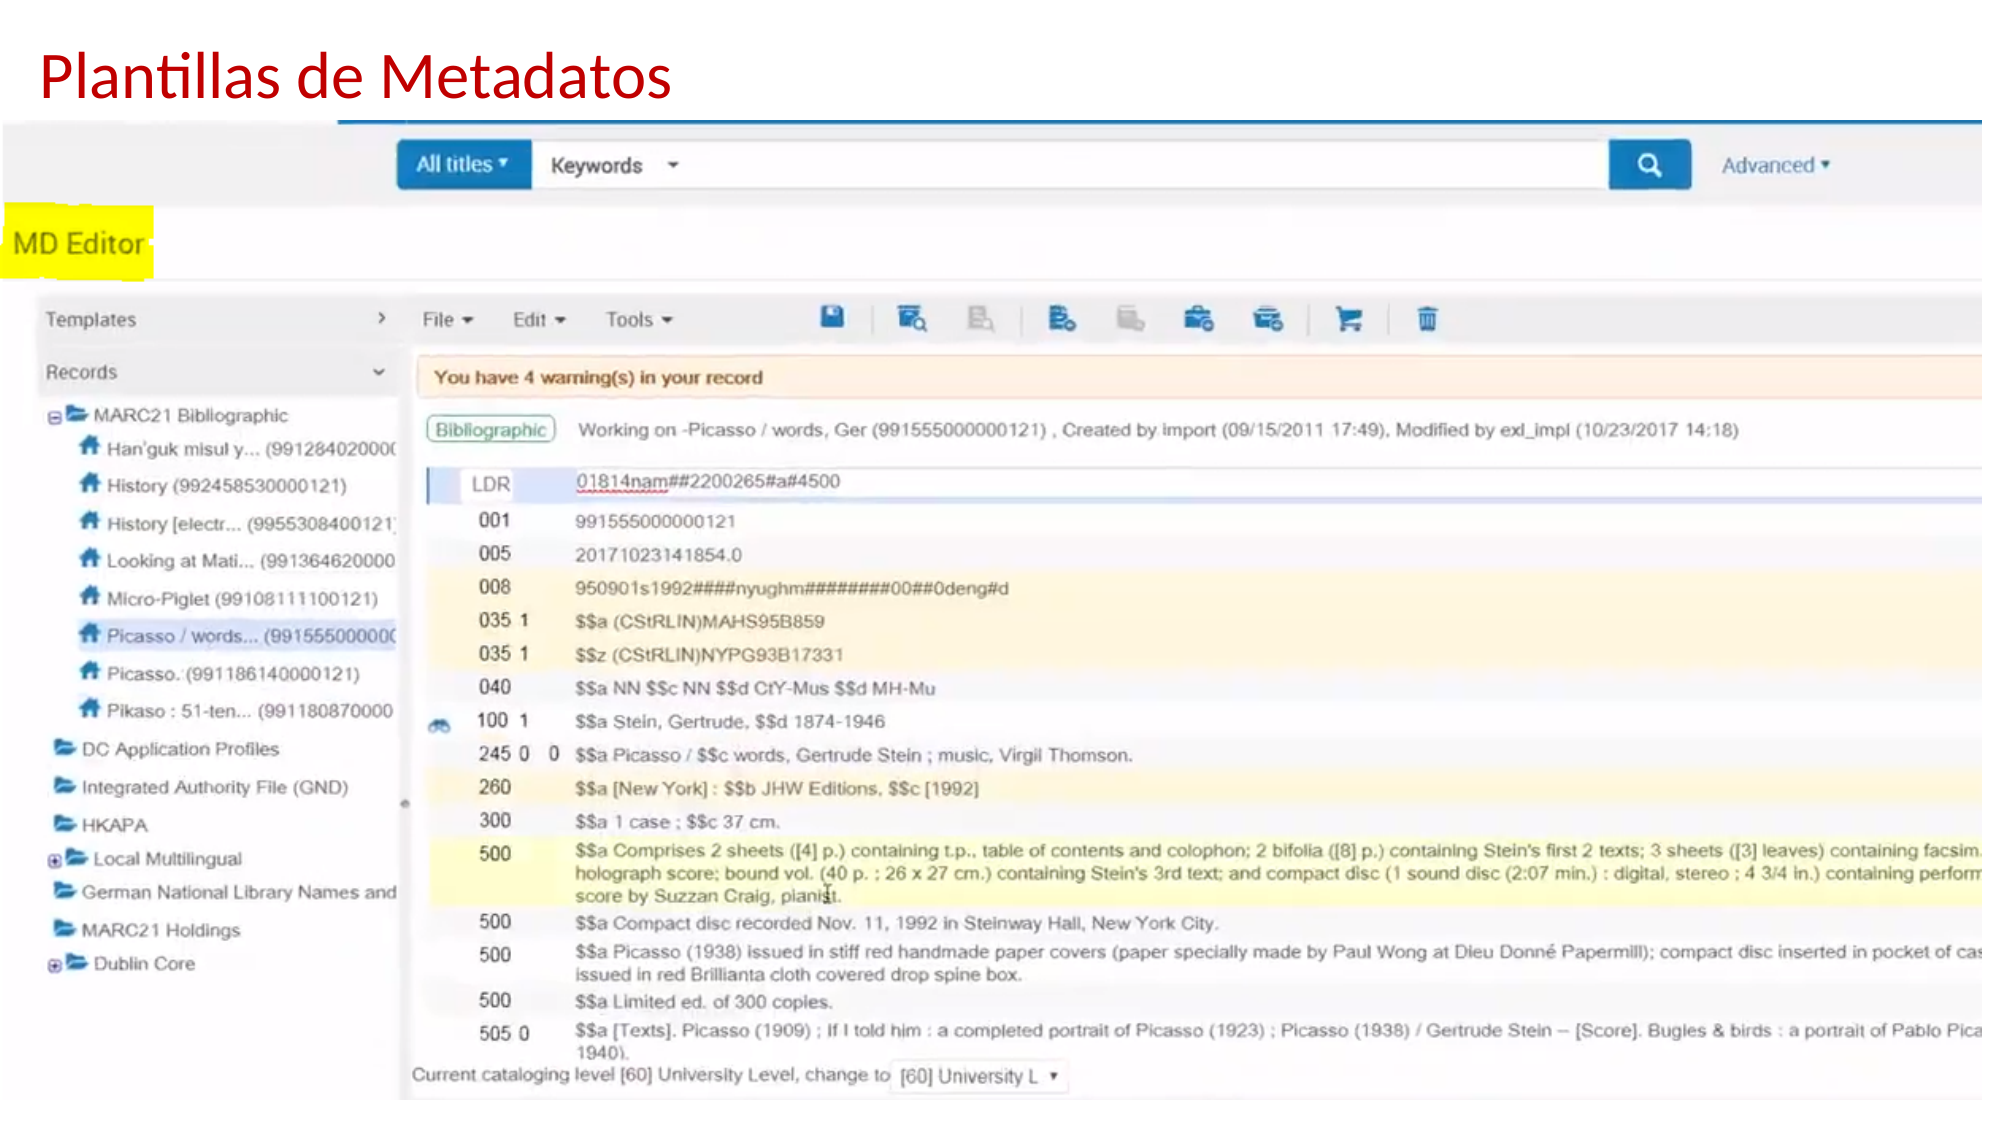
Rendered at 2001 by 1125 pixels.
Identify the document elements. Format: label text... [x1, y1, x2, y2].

picture [0, 120, 1982, 1100]
text_box Plantillas de Metadatos [24, 24, 1905, 121]
